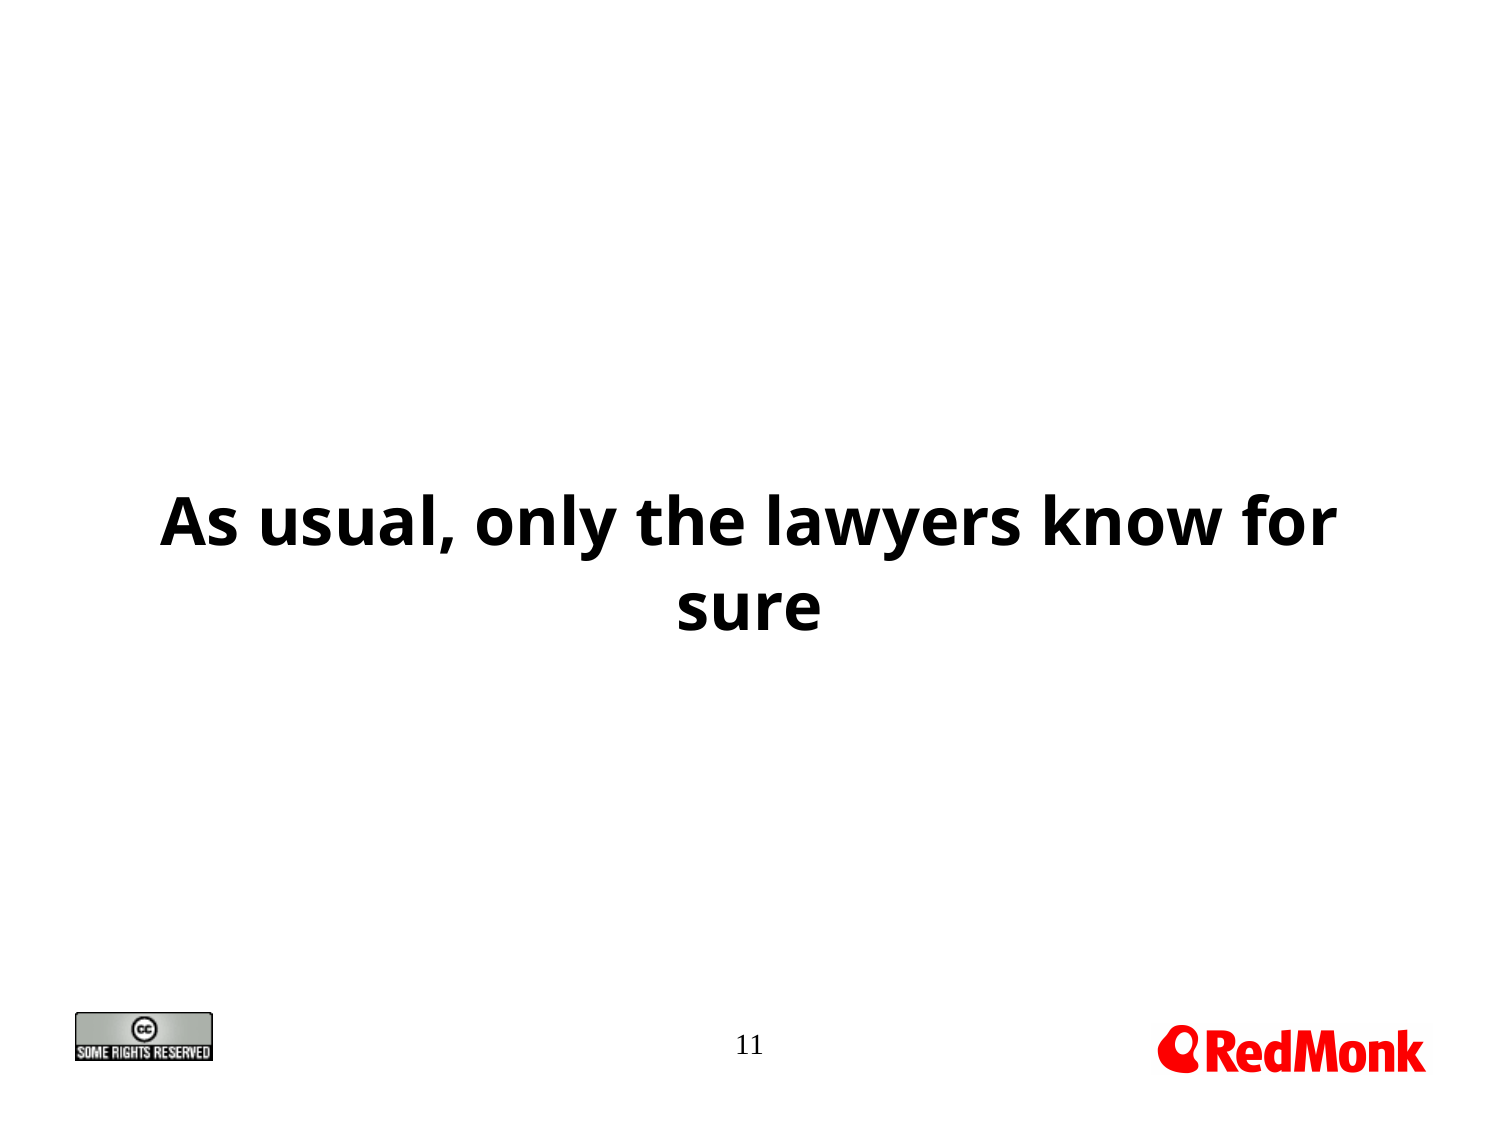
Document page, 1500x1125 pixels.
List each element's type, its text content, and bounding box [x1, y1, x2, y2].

text_box As usual, only the lawyers know for sure [112, 470, 1388, 912]
picture [75, 1012, 213, 1061]
picture [1151, 1023, 1433, 1075]
